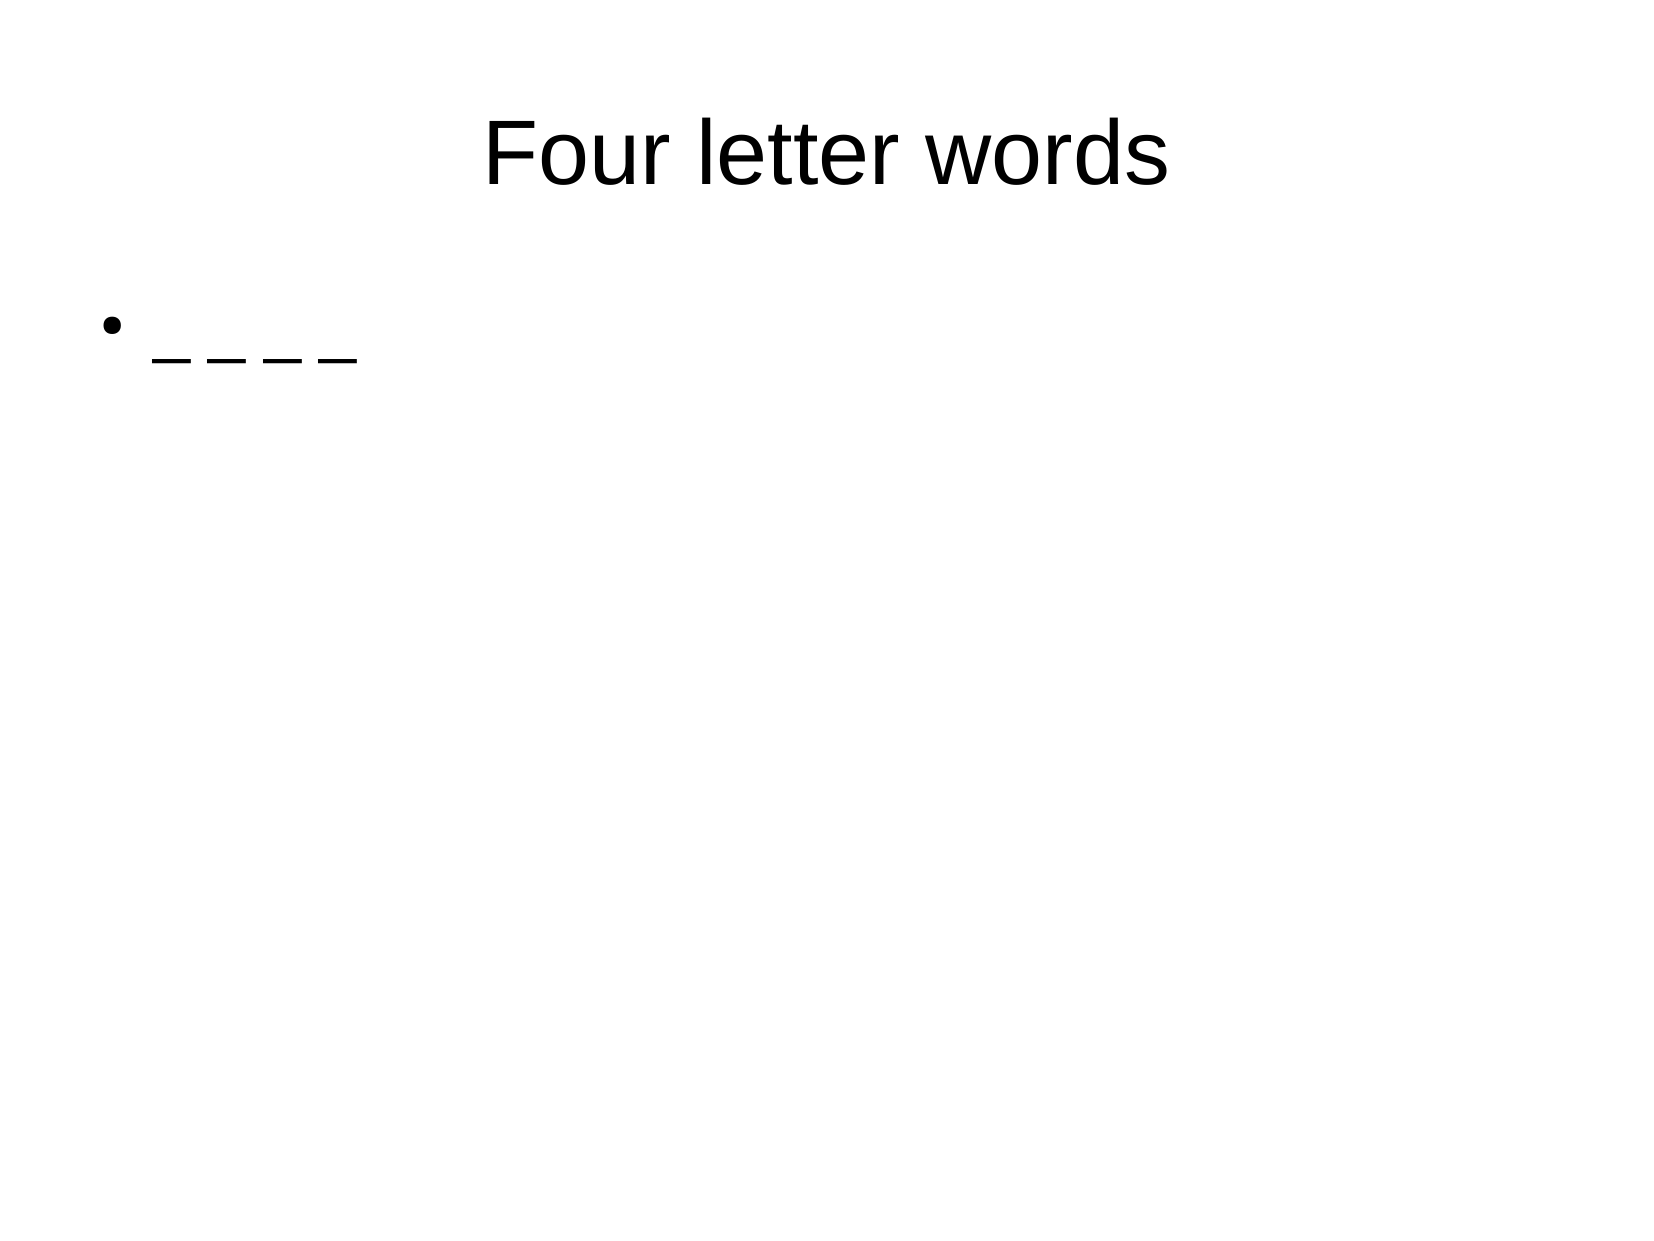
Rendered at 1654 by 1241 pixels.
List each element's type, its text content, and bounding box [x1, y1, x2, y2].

list _ _ _ _ [82, 290, 1571, 1010]
title Four letter words [82, 49, 1571, 257]
